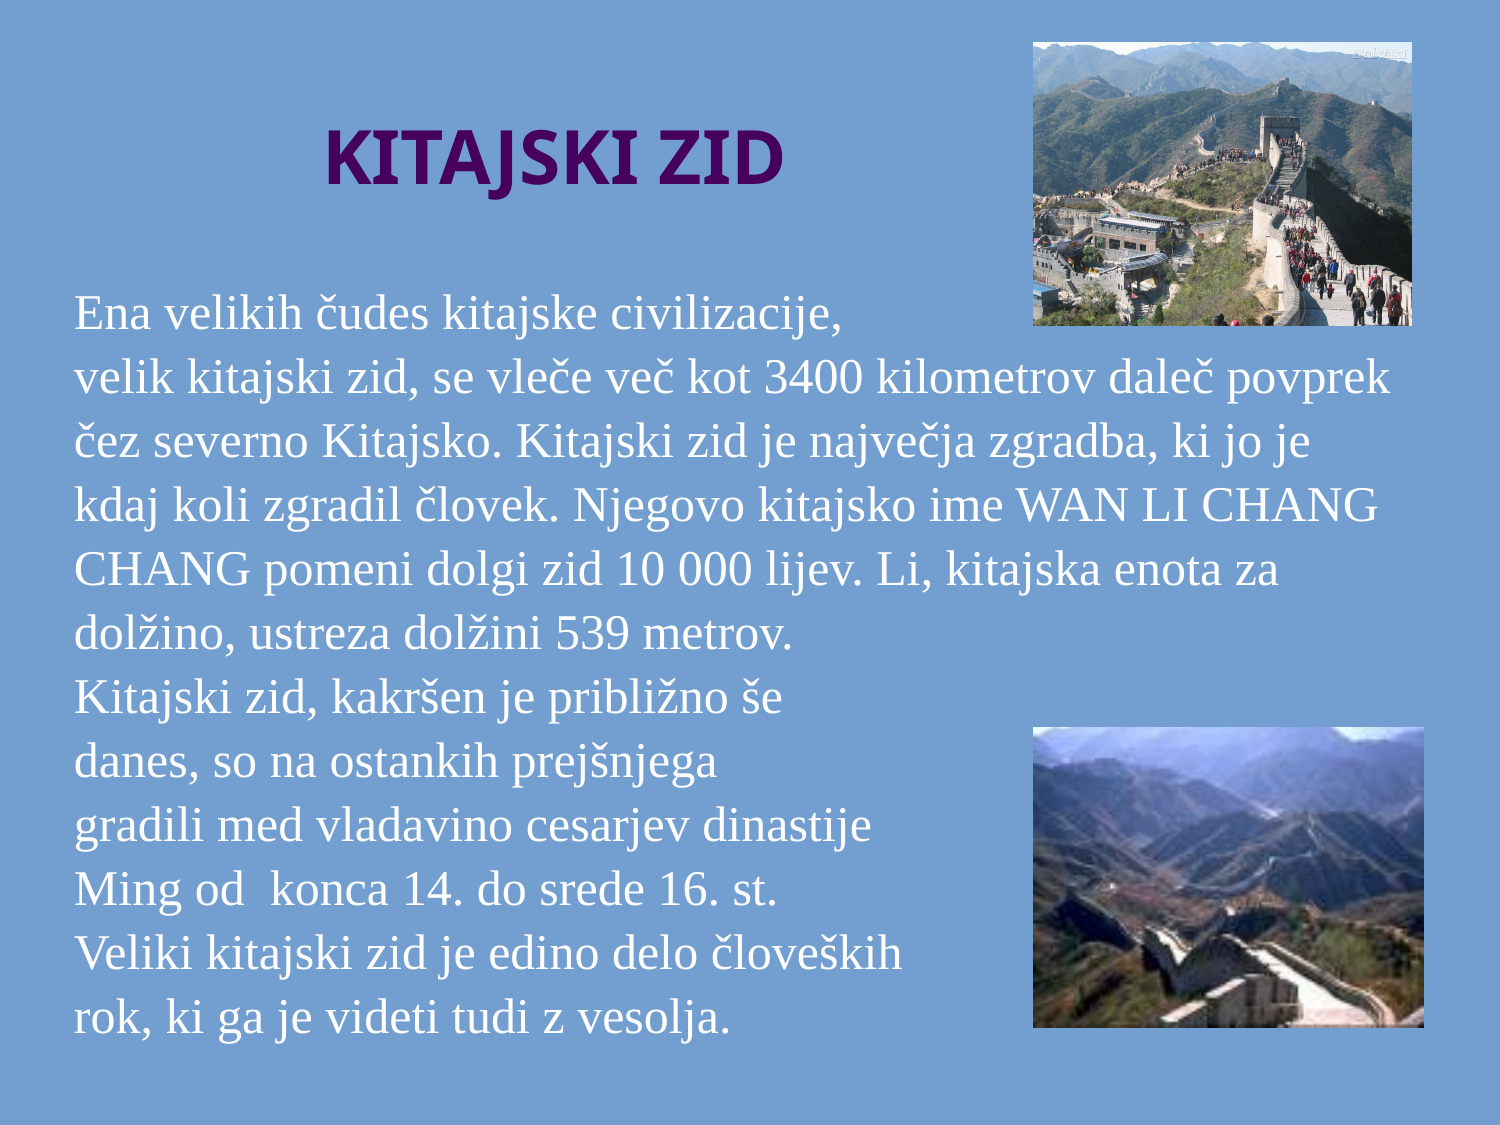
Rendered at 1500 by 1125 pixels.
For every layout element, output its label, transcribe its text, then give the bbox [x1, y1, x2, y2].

picture [1033, 42, 1412, 326]
list Ena velikih čudes kitajske civilizacije, velik kitajski zid, se vleče več kot 3400 kilometrov daleč povprek čez severno Kitajsko. Kitajski zid je največja zgradba, ki jo je kdaj koli zgradil človek. Njegovo kitajsko ime WAN LI CHANG CHANG pomeni dolgi zid 10 000 lijev. Li, kitajska enota za dolžino, ustreza dolžini 539 metrov. Kitajski zid, kakršen je približno še danes, so na ostankih prejšnjega gradili med vladavino cesarjev dinastije Ming od konca 14. do srede 16. st. Veliki kitajski zid je edino delo človeških rok, ki ga je videti tudi z vesolja. [58, 278, 1500, 1125]
text_box KITAJSKI ZID [230, 101, 880, 244]
picture [1033, 727, 1424, 1028]
